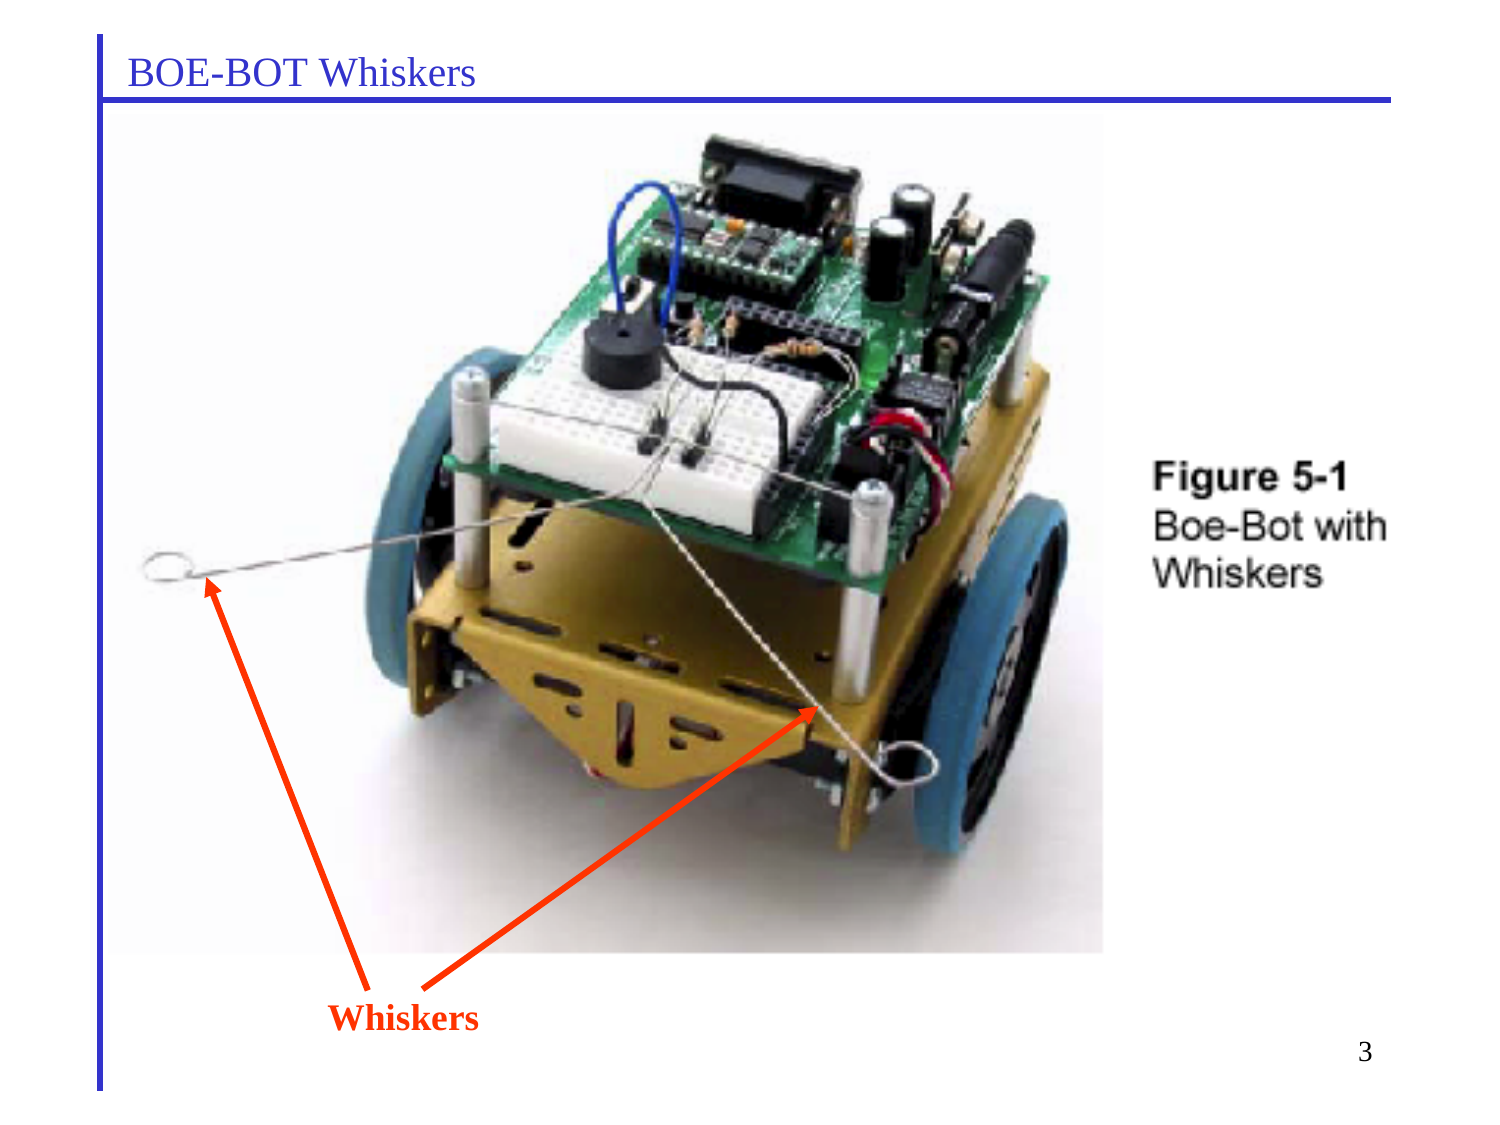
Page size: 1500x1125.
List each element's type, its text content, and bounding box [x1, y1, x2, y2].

text_box <number> [1074, 1025, 1388, 1101]
picture [108, 114, 1413, 960]
text_box BOE-BOT Whiskers [112, 37, 1450, 88]
text_box Whiskers [312, 985, 505, 1048]
